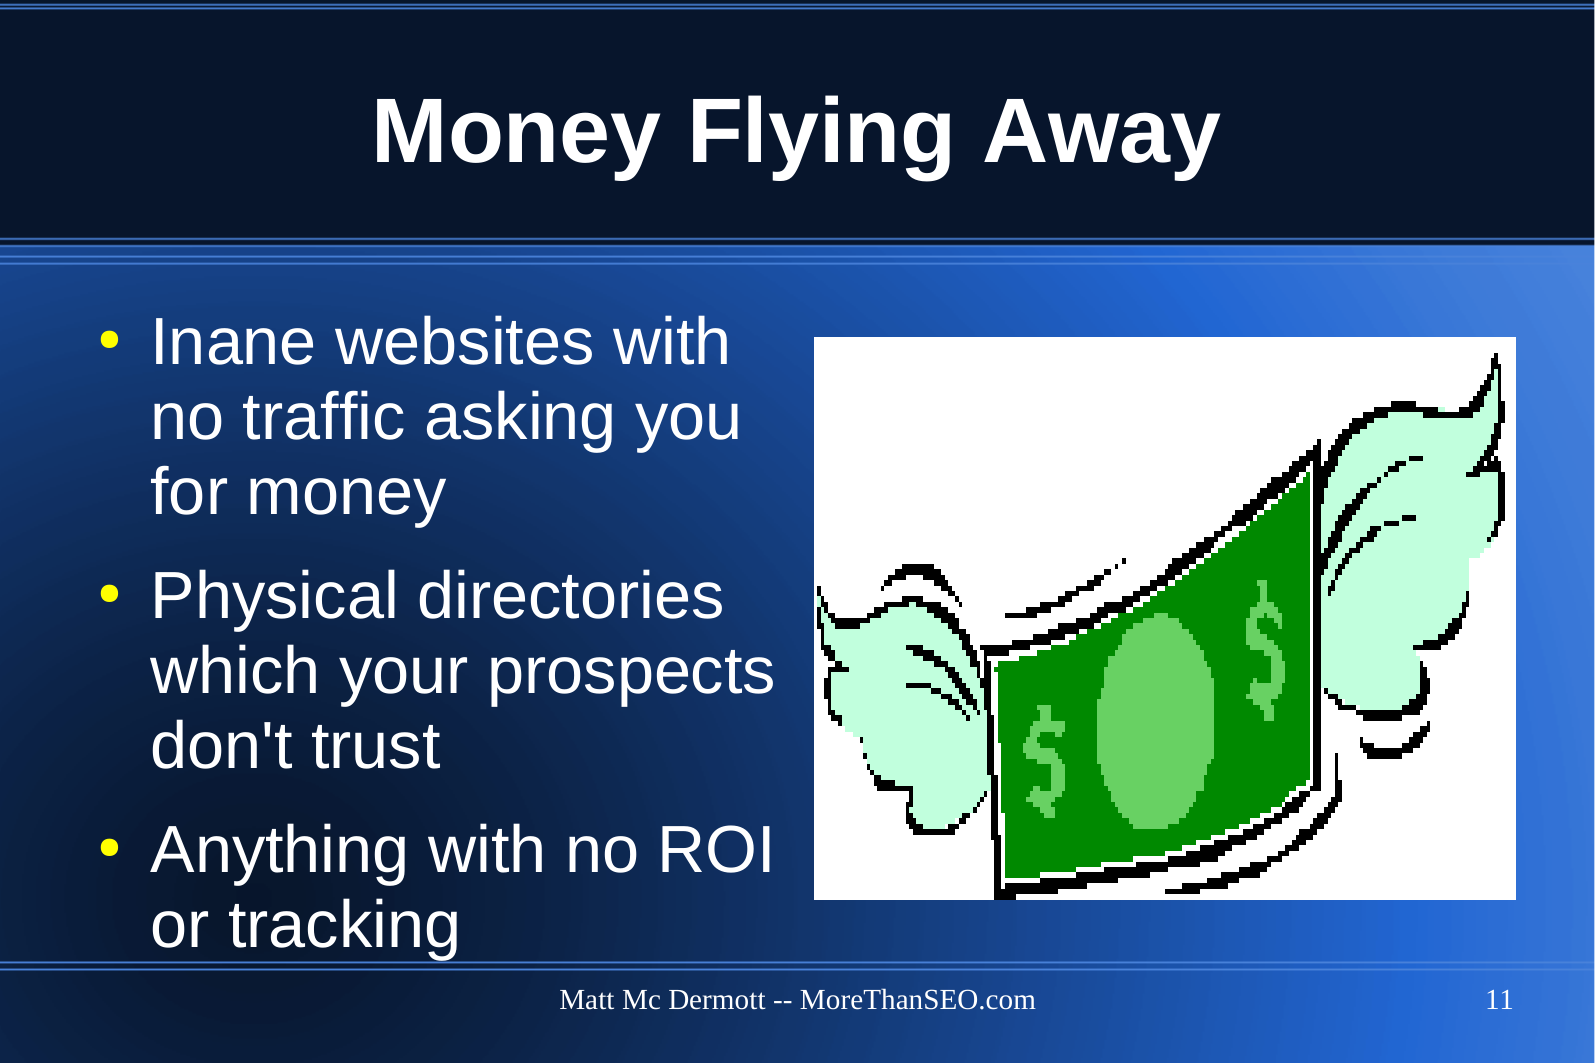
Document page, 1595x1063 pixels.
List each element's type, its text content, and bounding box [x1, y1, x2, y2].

title Money Flying Away [79, 42, 1515, 220]
picture [0, 0, 1595, 1063]
list Inane websites with no traffic asking you for money Physical directories which your prospects don't trust Anything with no ROI or tracking [79, 304, 780, 962]
